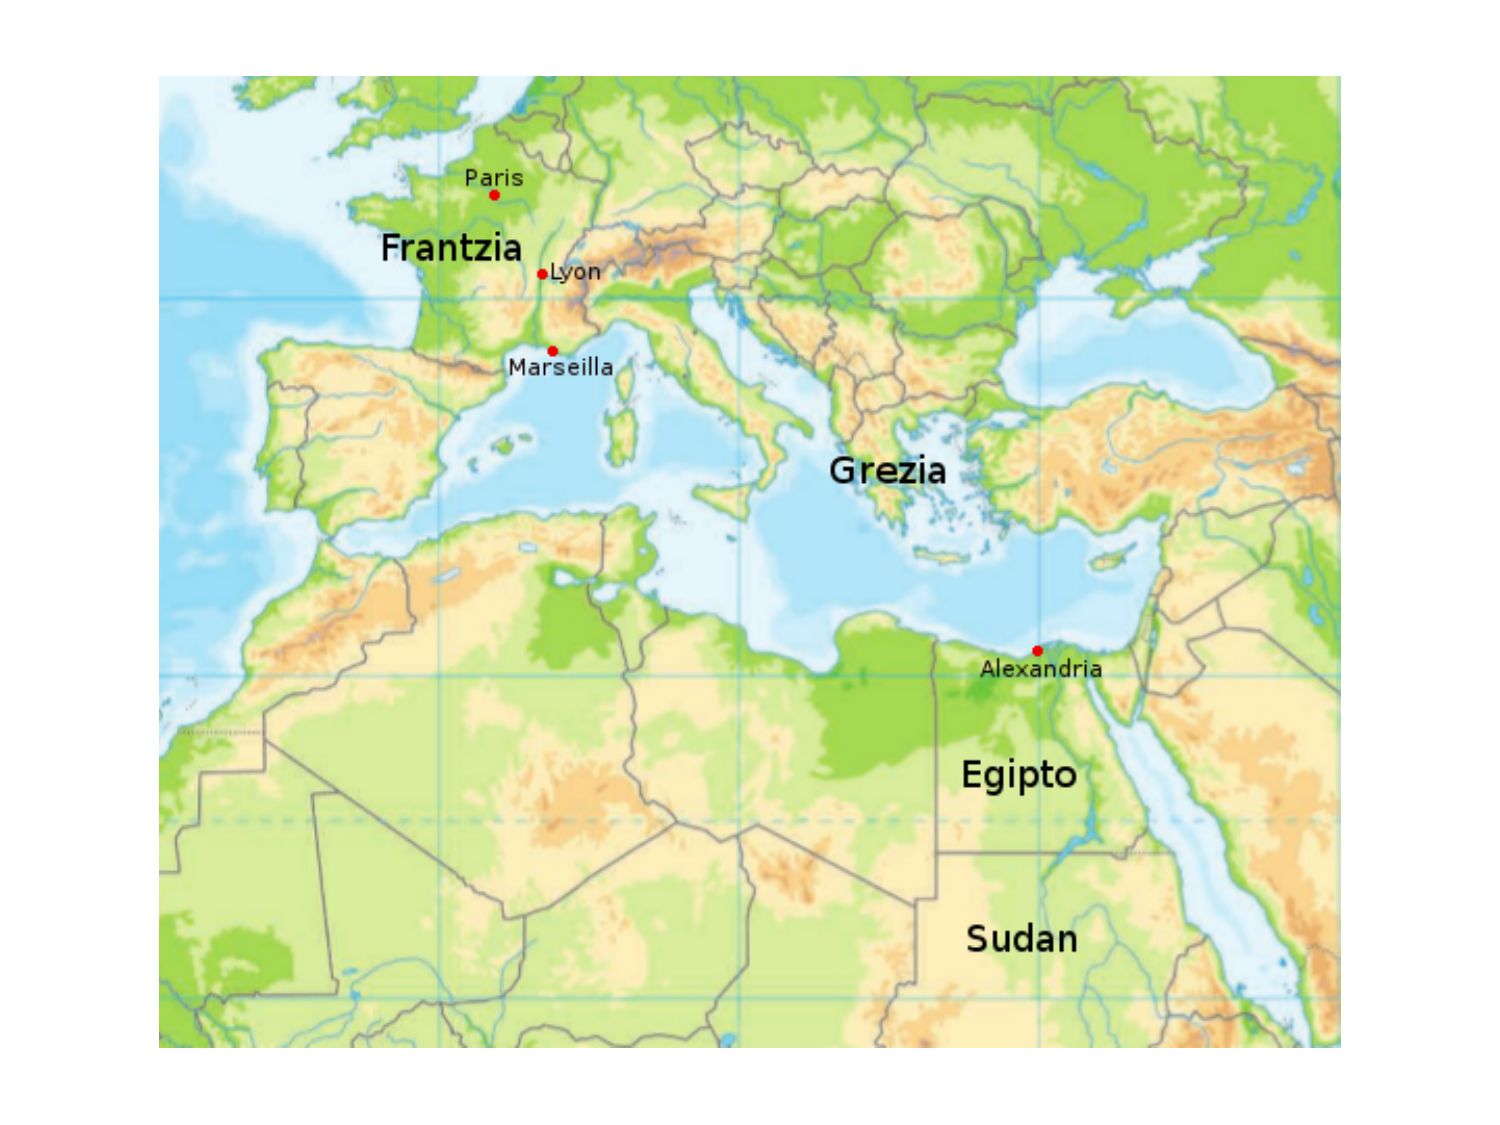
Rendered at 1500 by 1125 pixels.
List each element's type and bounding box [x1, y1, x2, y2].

picture [159, 76, 1341, 1049]
